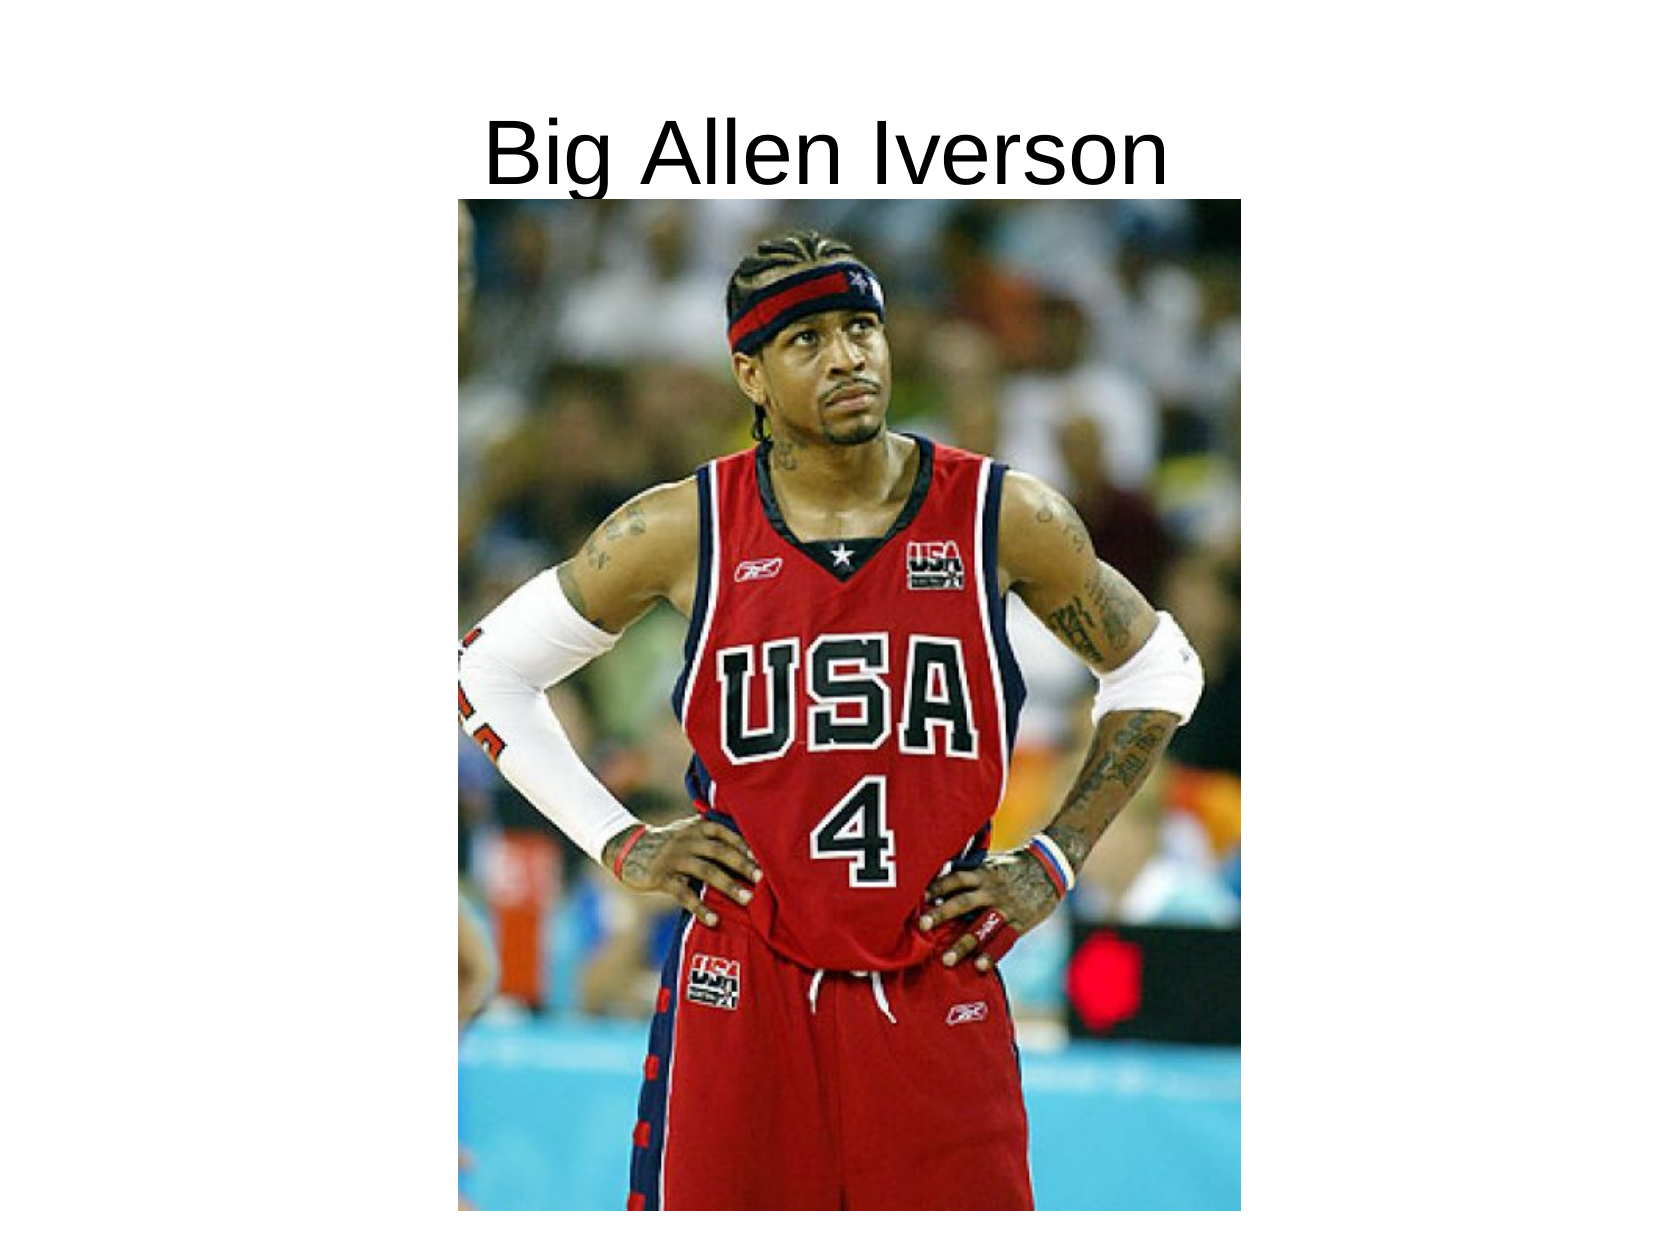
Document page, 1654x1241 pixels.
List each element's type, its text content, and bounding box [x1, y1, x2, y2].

title Big Allen Iverson [82, 49, 1571, 257]
picture [458, 199, 1241, 1211]
